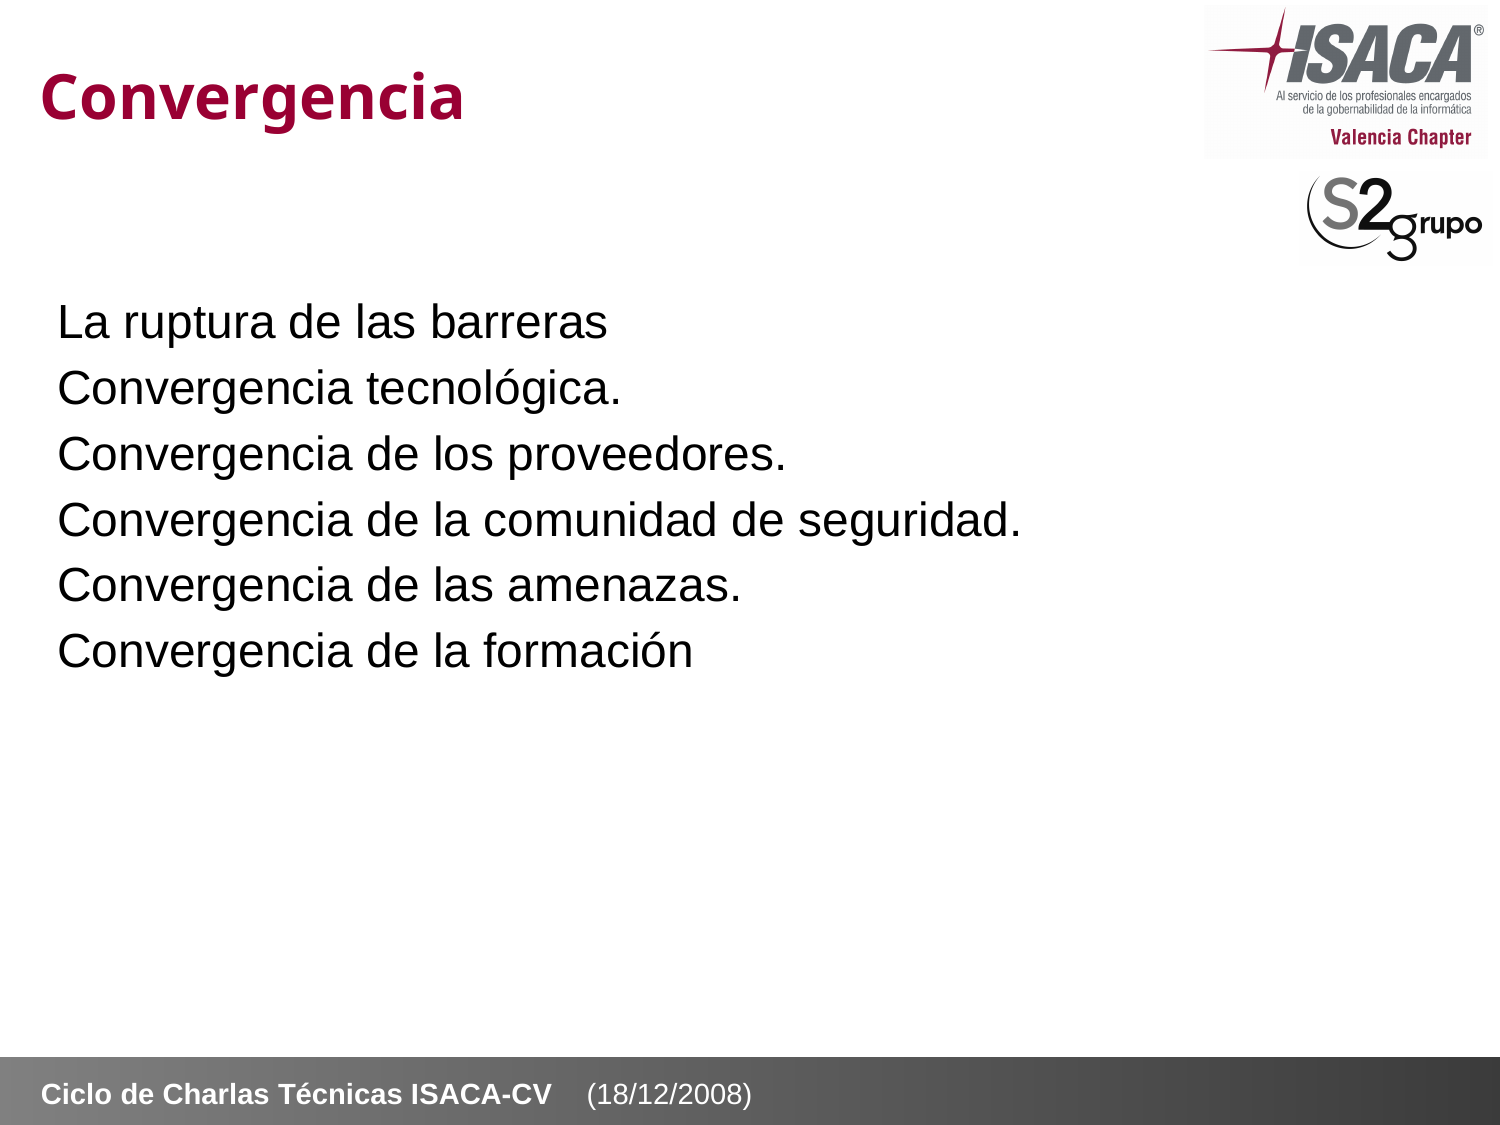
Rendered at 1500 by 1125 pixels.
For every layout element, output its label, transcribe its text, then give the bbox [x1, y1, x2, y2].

picture [1204, 5, 1488, 159]
picture [1299, 171, 1493, 266]
title Convergencia [39, 45, 1199, 233]
list La ruptura de las barreras Convergencia tecnológica. Convergencia de los proveedores. Convergencia de la comunidad de seguridad. Convergencia de las amenazas. Convergencia de la formación [42, 287, 1472, 1026]
